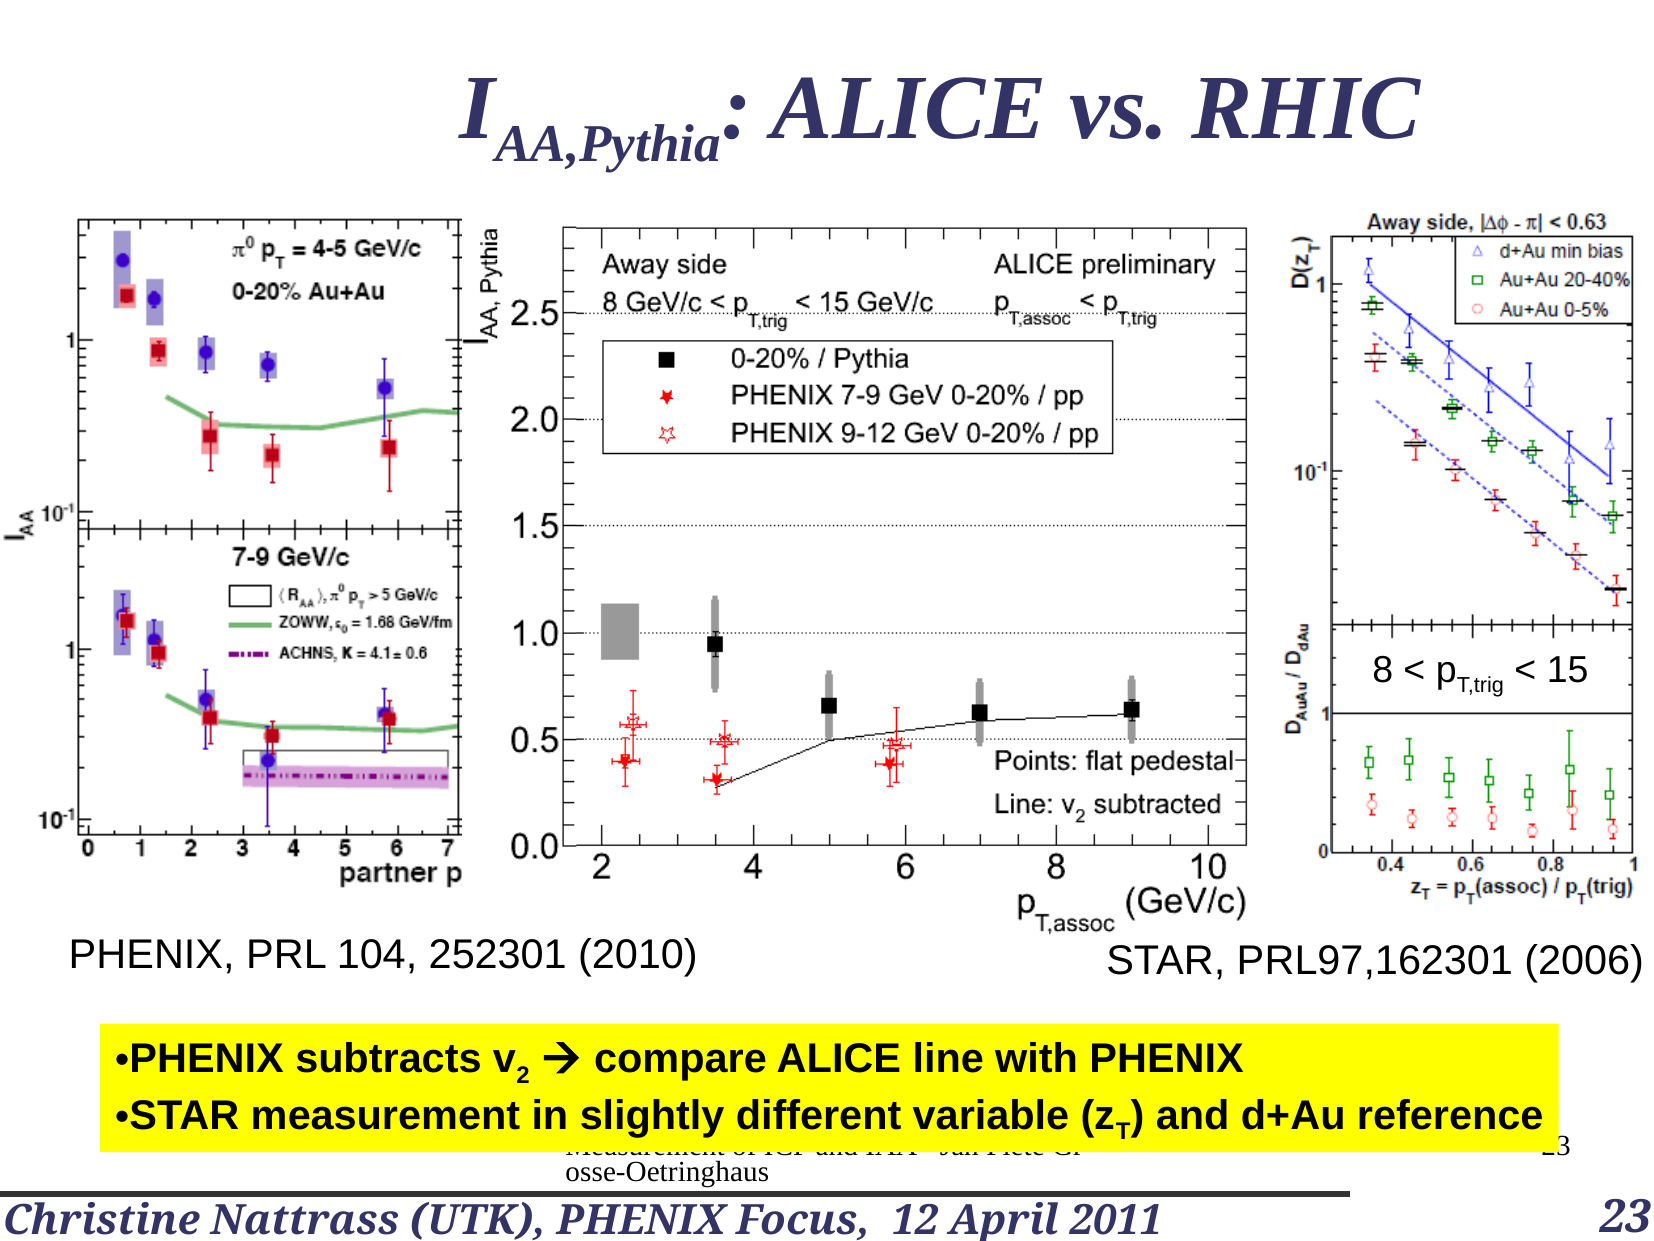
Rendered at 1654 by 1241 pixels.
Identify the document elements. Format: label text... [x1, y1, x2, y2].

text_box PHENIX, PRL 104, 252301 (2010) [39, 919, 714, 985]
title IAA,Pythia: ALICE vs. RHIC [279, 32, 1569, 188]
text_box PHENIX subtracts v2  compare ALICE line with PHENIX STAR measurement in slightly different variable (zT) and d+Au reference [100, 1023, 1559, 1153]
picture [0, 190, 1654, 943]
text_box 8 < pT,trig < 15 [1344, 637, 1604, 705]
text_box STAR, PRL97,162301 (2006) [1076, 925, 1654, 991]
